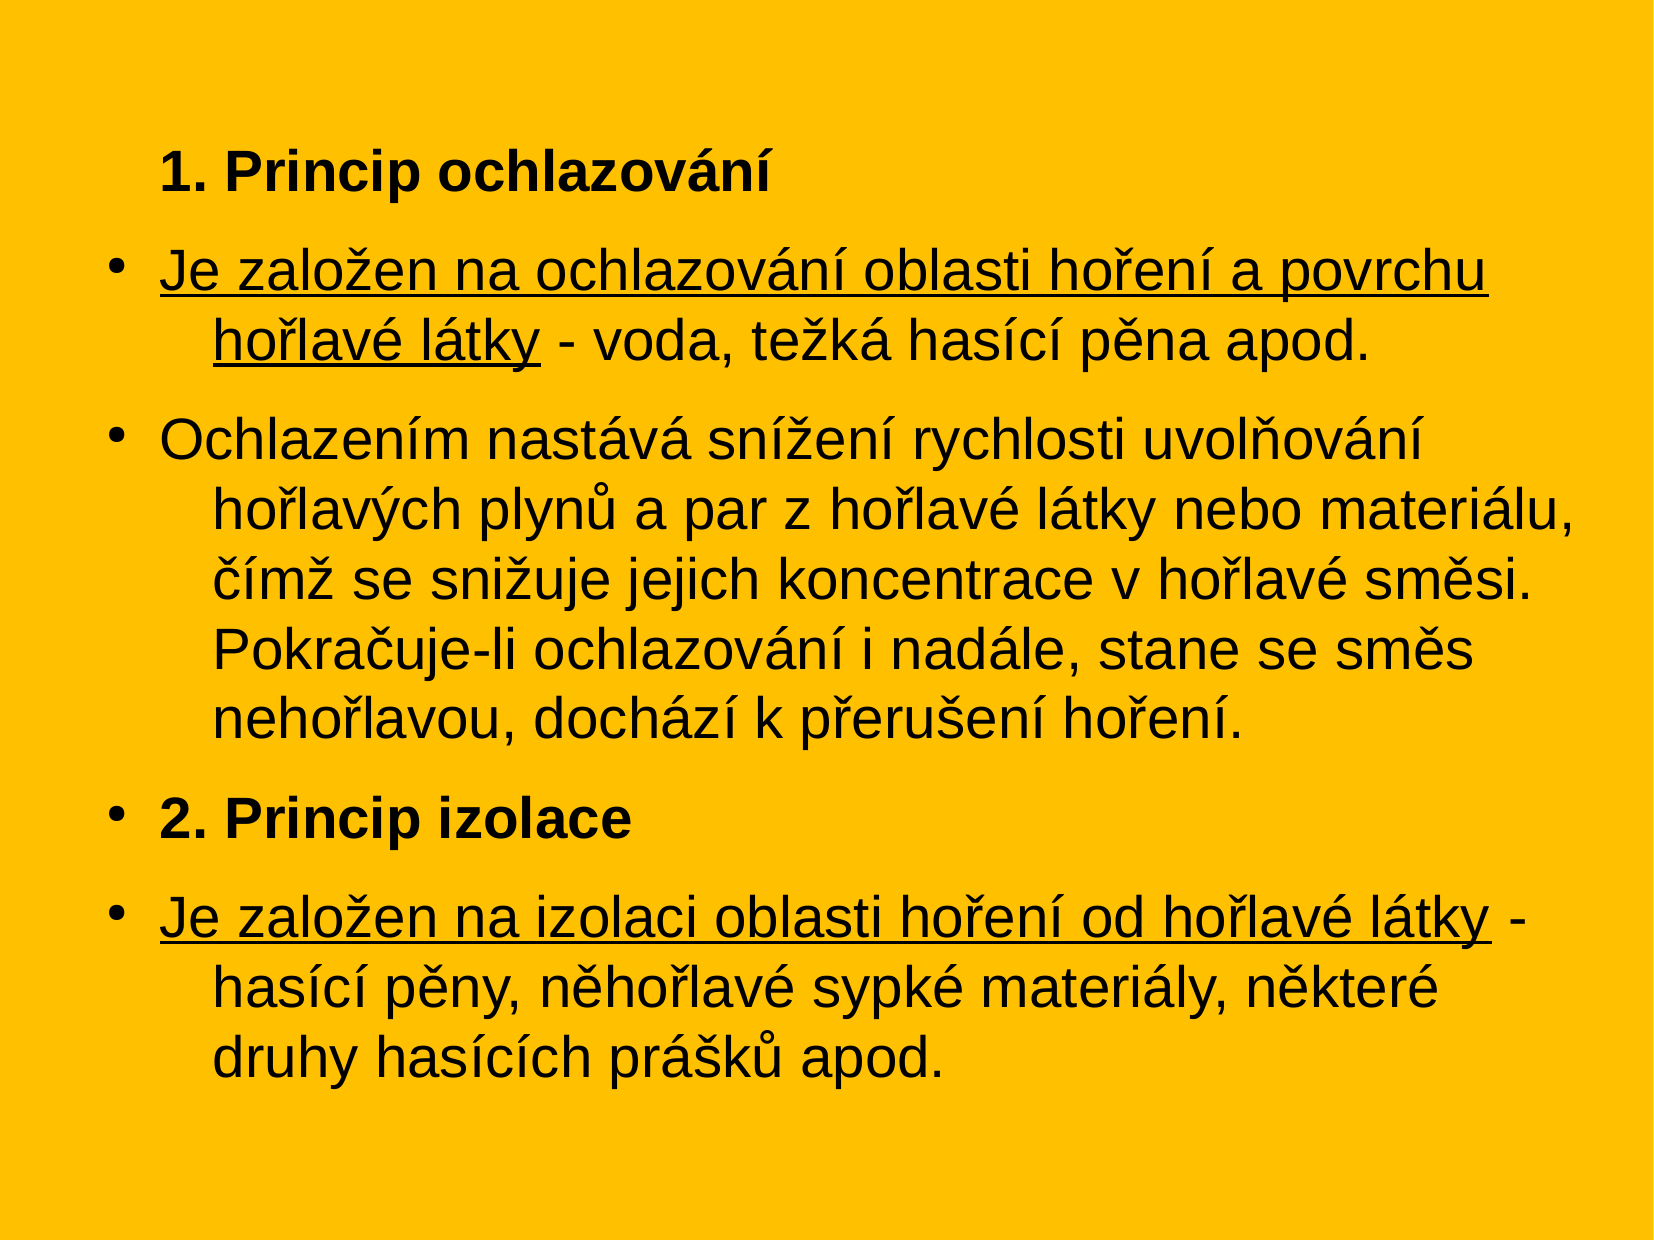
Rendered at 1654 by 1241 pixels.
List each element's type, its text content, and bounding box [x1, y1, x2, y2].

list 1. Princip ochlazování Je založen na ochlazování oblasti hoření a povrchu hořlavé látky - voda, težká hasící pěna apod. Ochlazením nastává snížení rychlosti uvolňování hořlavých plynů a par z hořlavé látky nebo materiálu, čímž se snižuje jejich koncentrace v hořlavé směsi. Pokračuje-li ochlazování i nadále, stane se směs nehořlavou, dochází k přerušení hoření. 2. Princip izolace Je založen na izolaci oblasti hoření od hořlavé látky - hasící pěny, něhořlavé sypké materiály, některé druhy hasících prášků apod. [70, 132, 1583, 1108]
